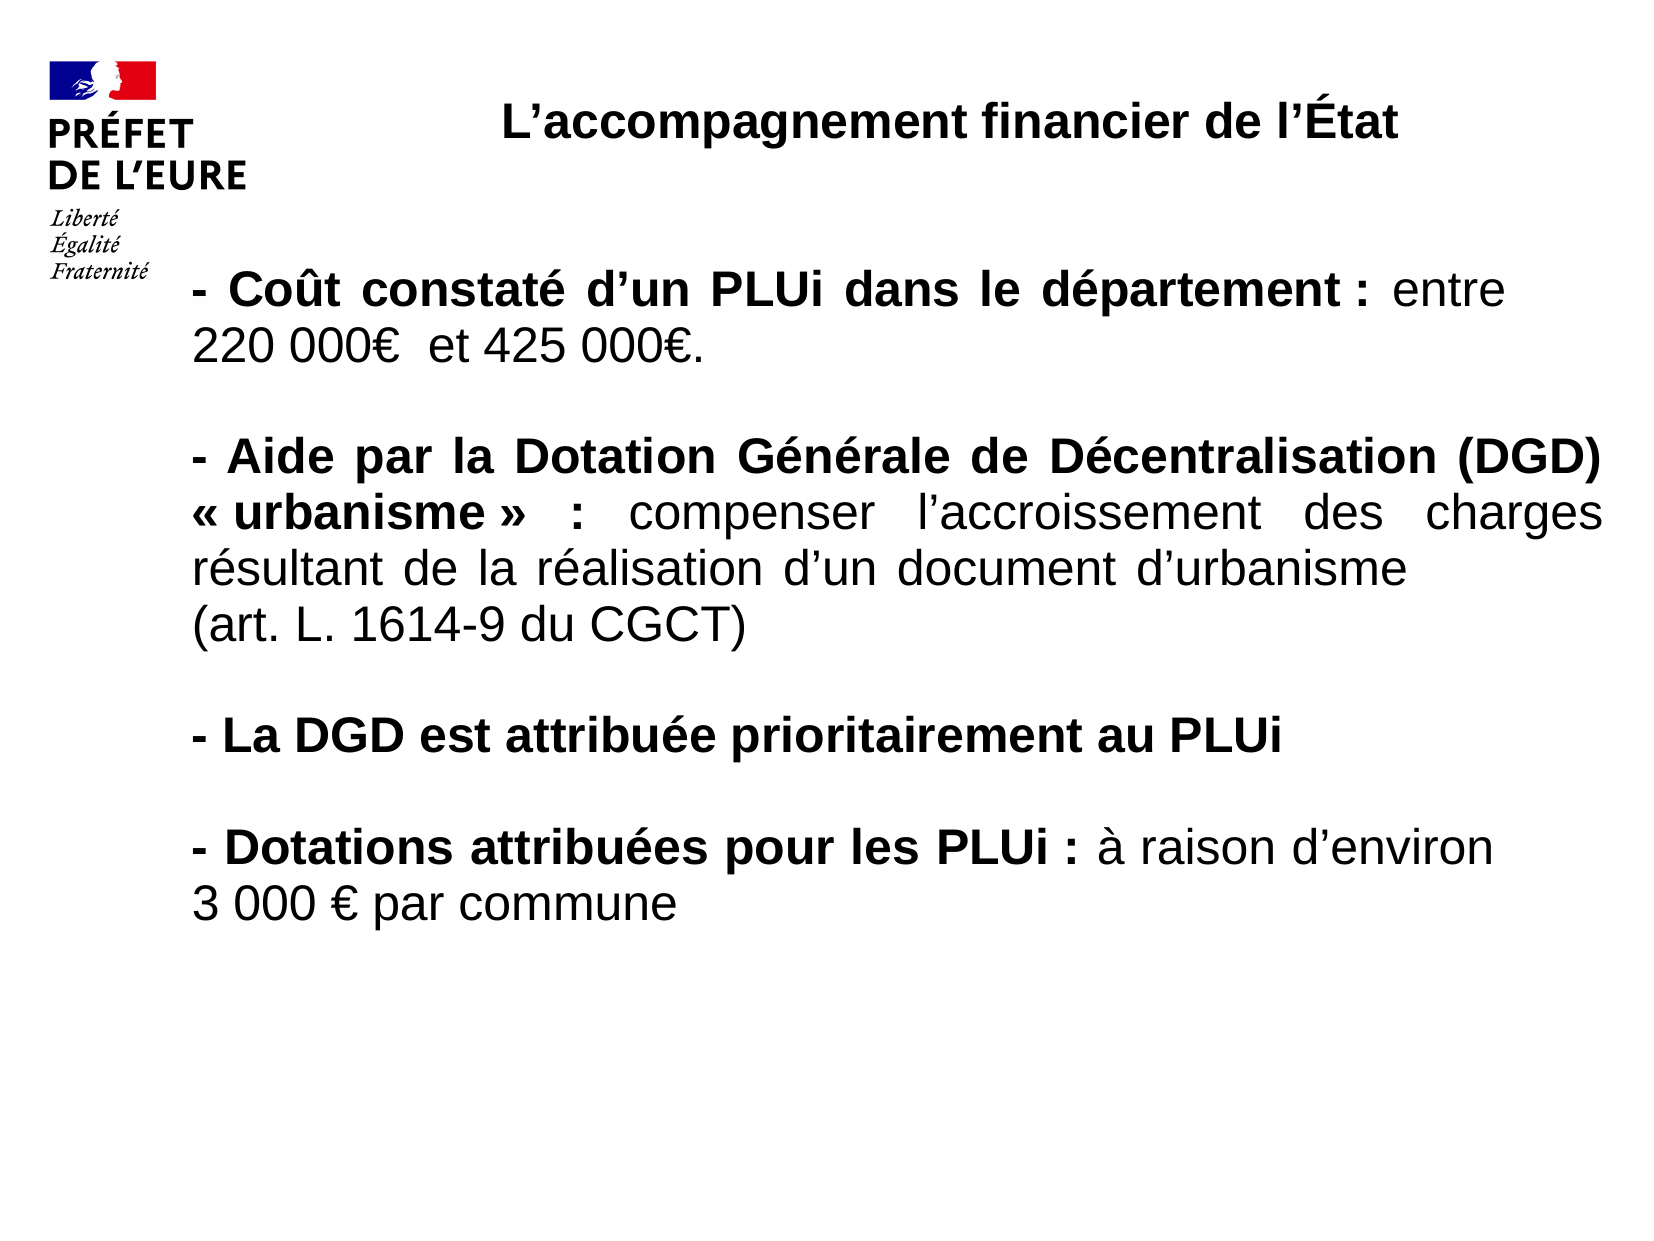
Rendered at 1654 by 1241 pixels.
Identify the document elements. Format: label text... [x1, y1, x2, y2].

text_box L’accompagnement financier de l’État [342, 86, 1560, 198]
text_box - Coût constaté d’un PLUi dans le département : entre 220 000€ et 425 000€. - Aide par la Dotation Générale de Décentralisation (DGD) « urbanisme » : compenser l’accroissement des charges résultant de la réalisation d’un document d’urbanisme (art. L. 1614-9 du CGCT) - La DGD est attribuée prioritairement au PLUi - Dotations attribuées pour les PLUi : à raison d’environ 3 000 € par commune [177, 198, 1619, 1229]
picture [11, 23, 284, 317]
